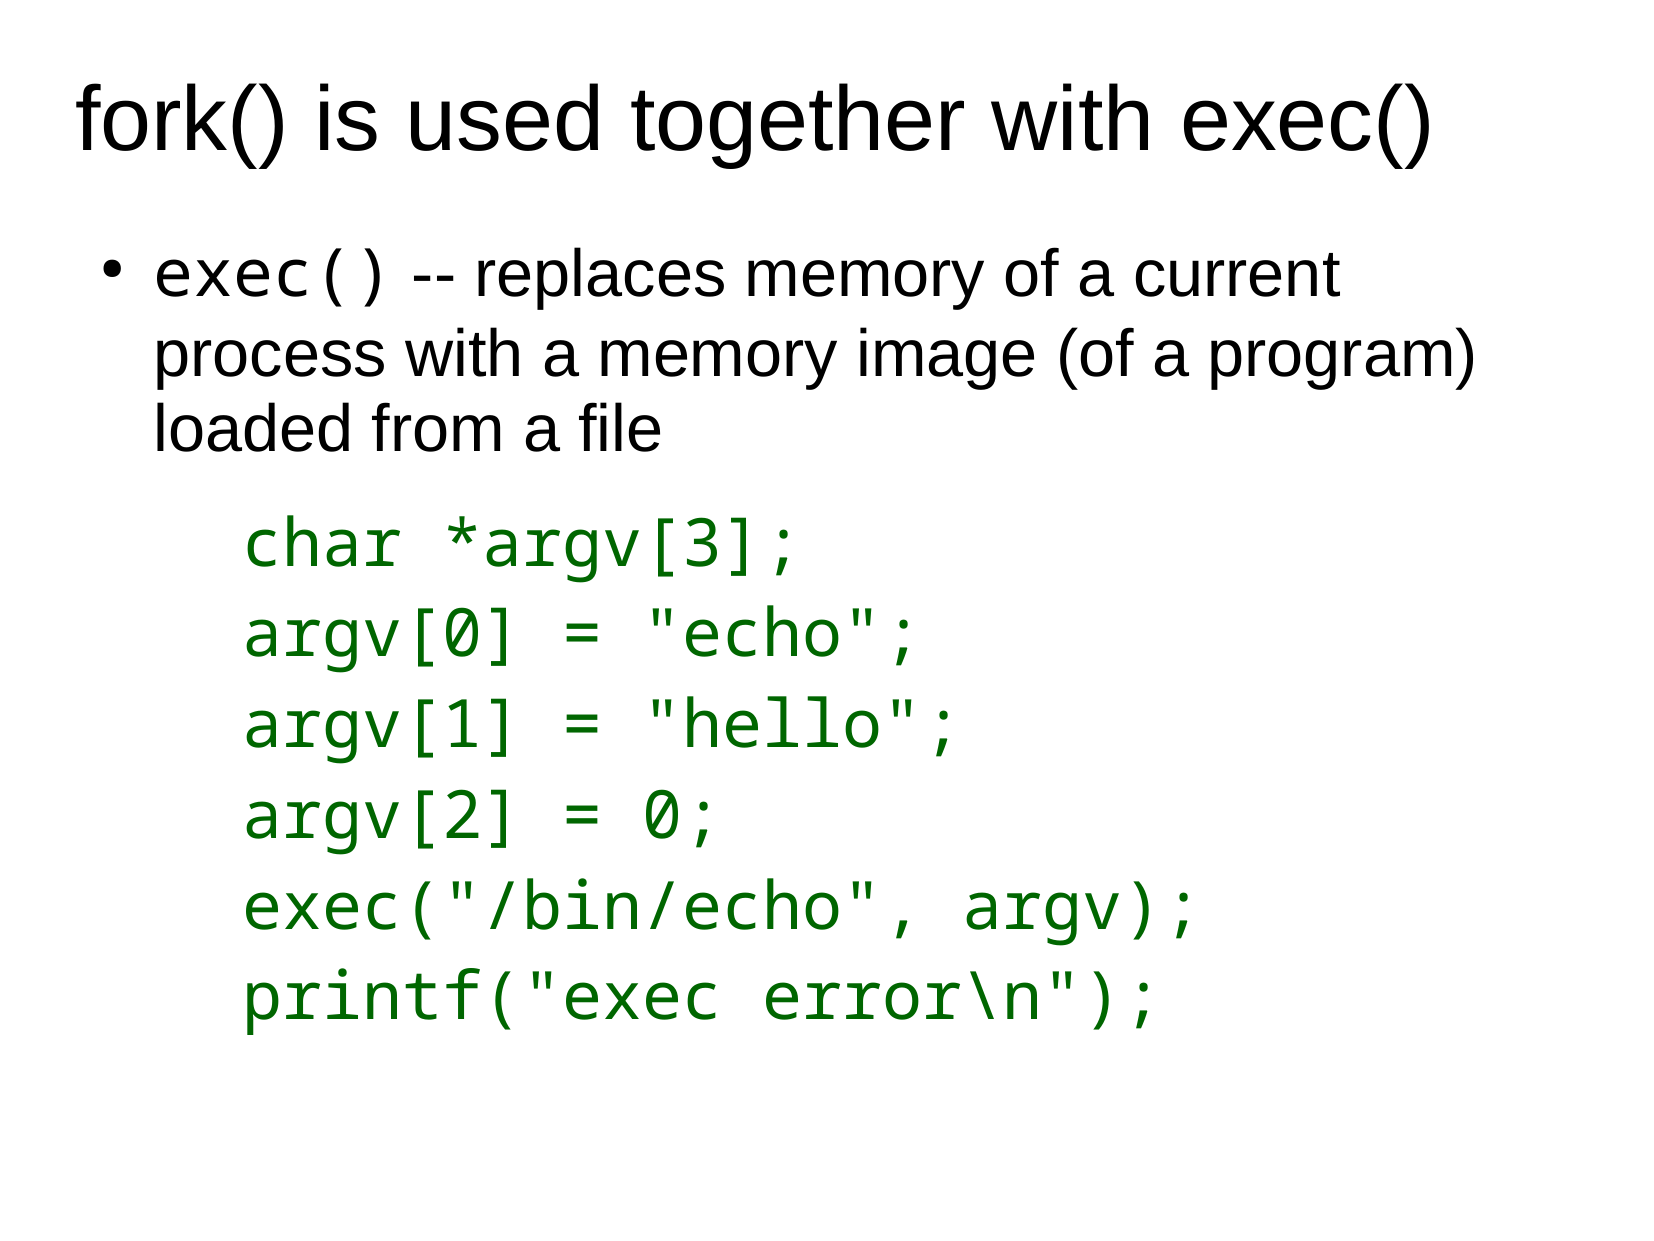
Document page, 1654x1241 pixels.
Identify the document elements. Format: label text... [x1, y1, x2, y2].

title fork() is used together with exec() [75, 49, 1538, 188]
list exec() -- replaces memory of a current process with a memory image (of a program) loaded from a file char *argv[3]; argv[0] = "echo"; argv[1] = "hello"; argv[2] = 0; exec("/bin/echo", argv); printf("exec error\n"); [82, 225, 1571, 1163]
